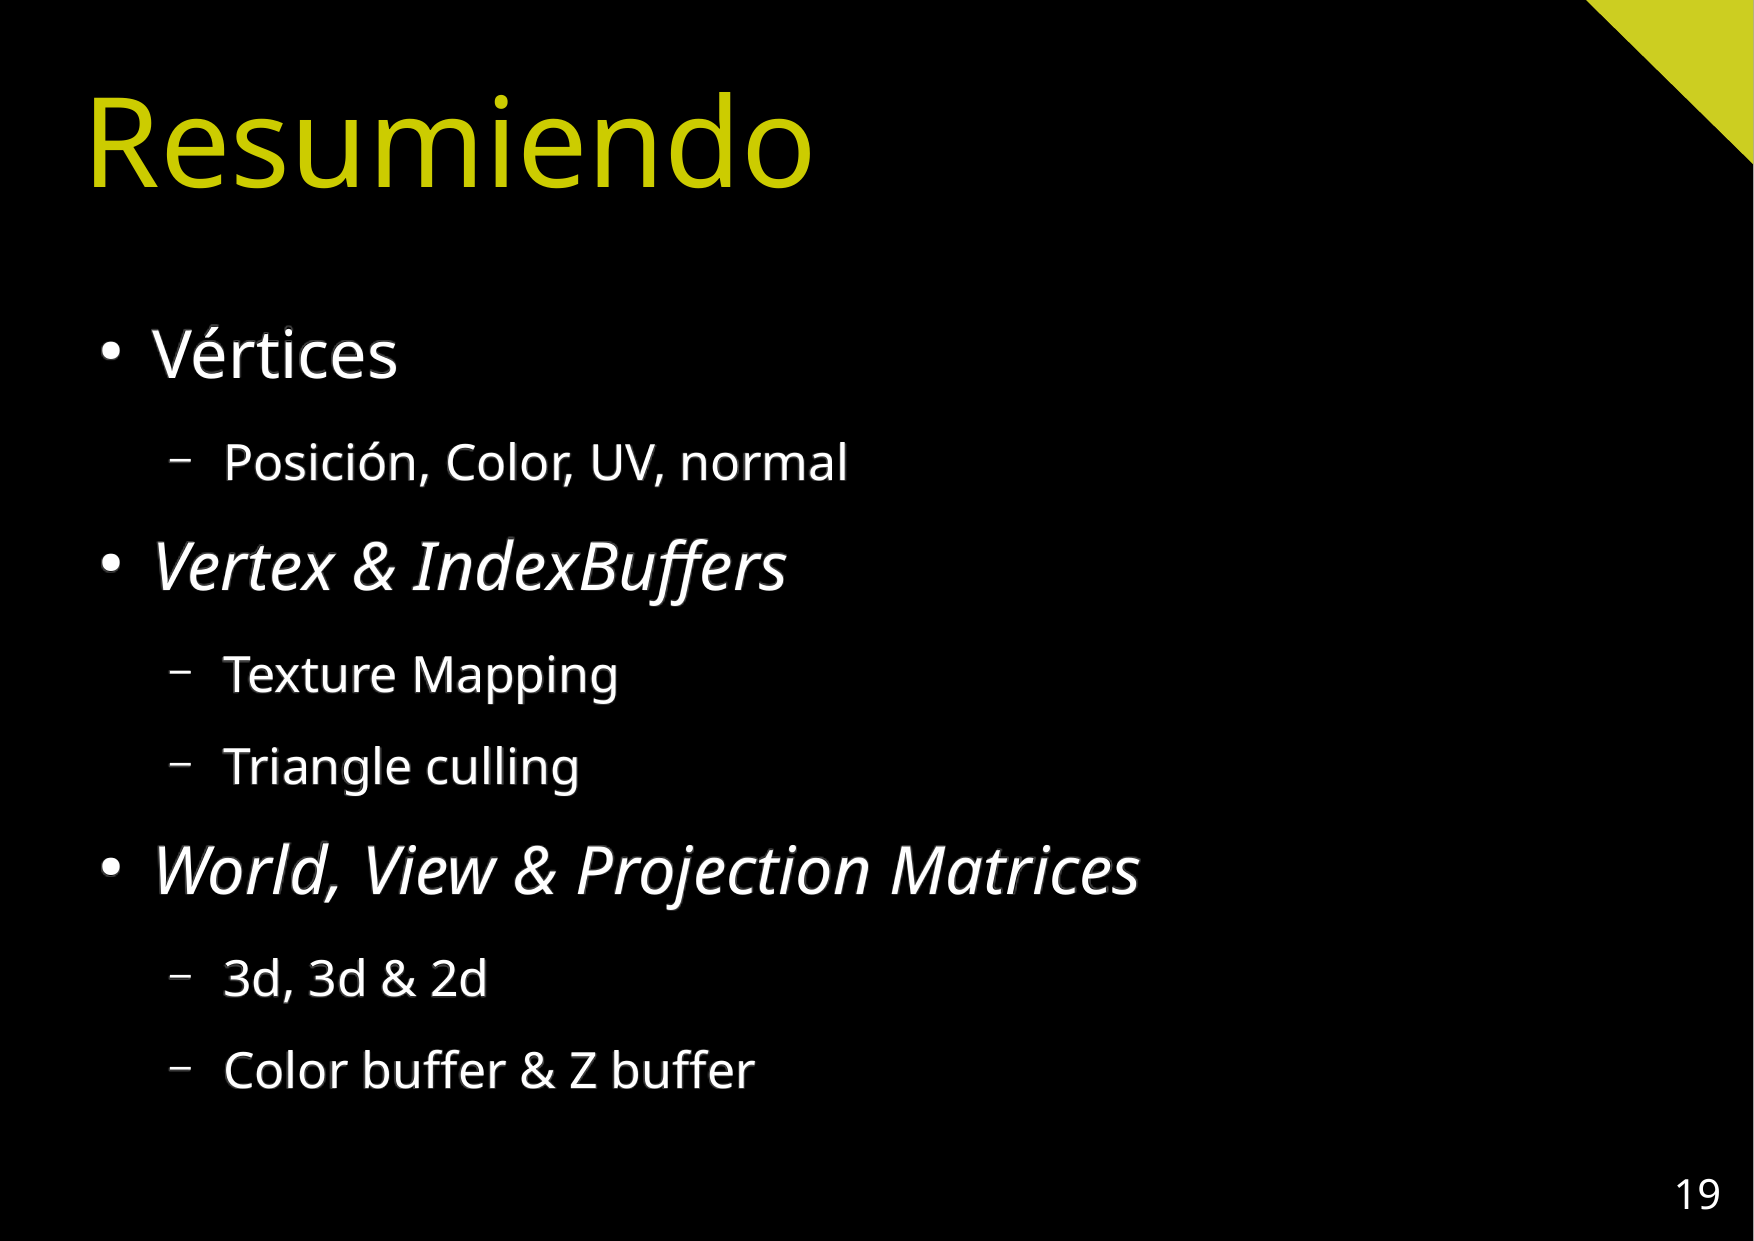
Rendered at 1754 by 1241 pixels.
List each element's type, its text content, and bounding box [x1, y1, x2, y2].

list Vértices Posición, Color, UV, normal Vertex & IndexBuffers Texture Mapping Triangle culling World, View & Projection Matrices 3d, 3d & 2d Color buffer & Z buffer [81, 307, 1660, 1126]
title Resumiendo [82, 35, 1661, 243]
